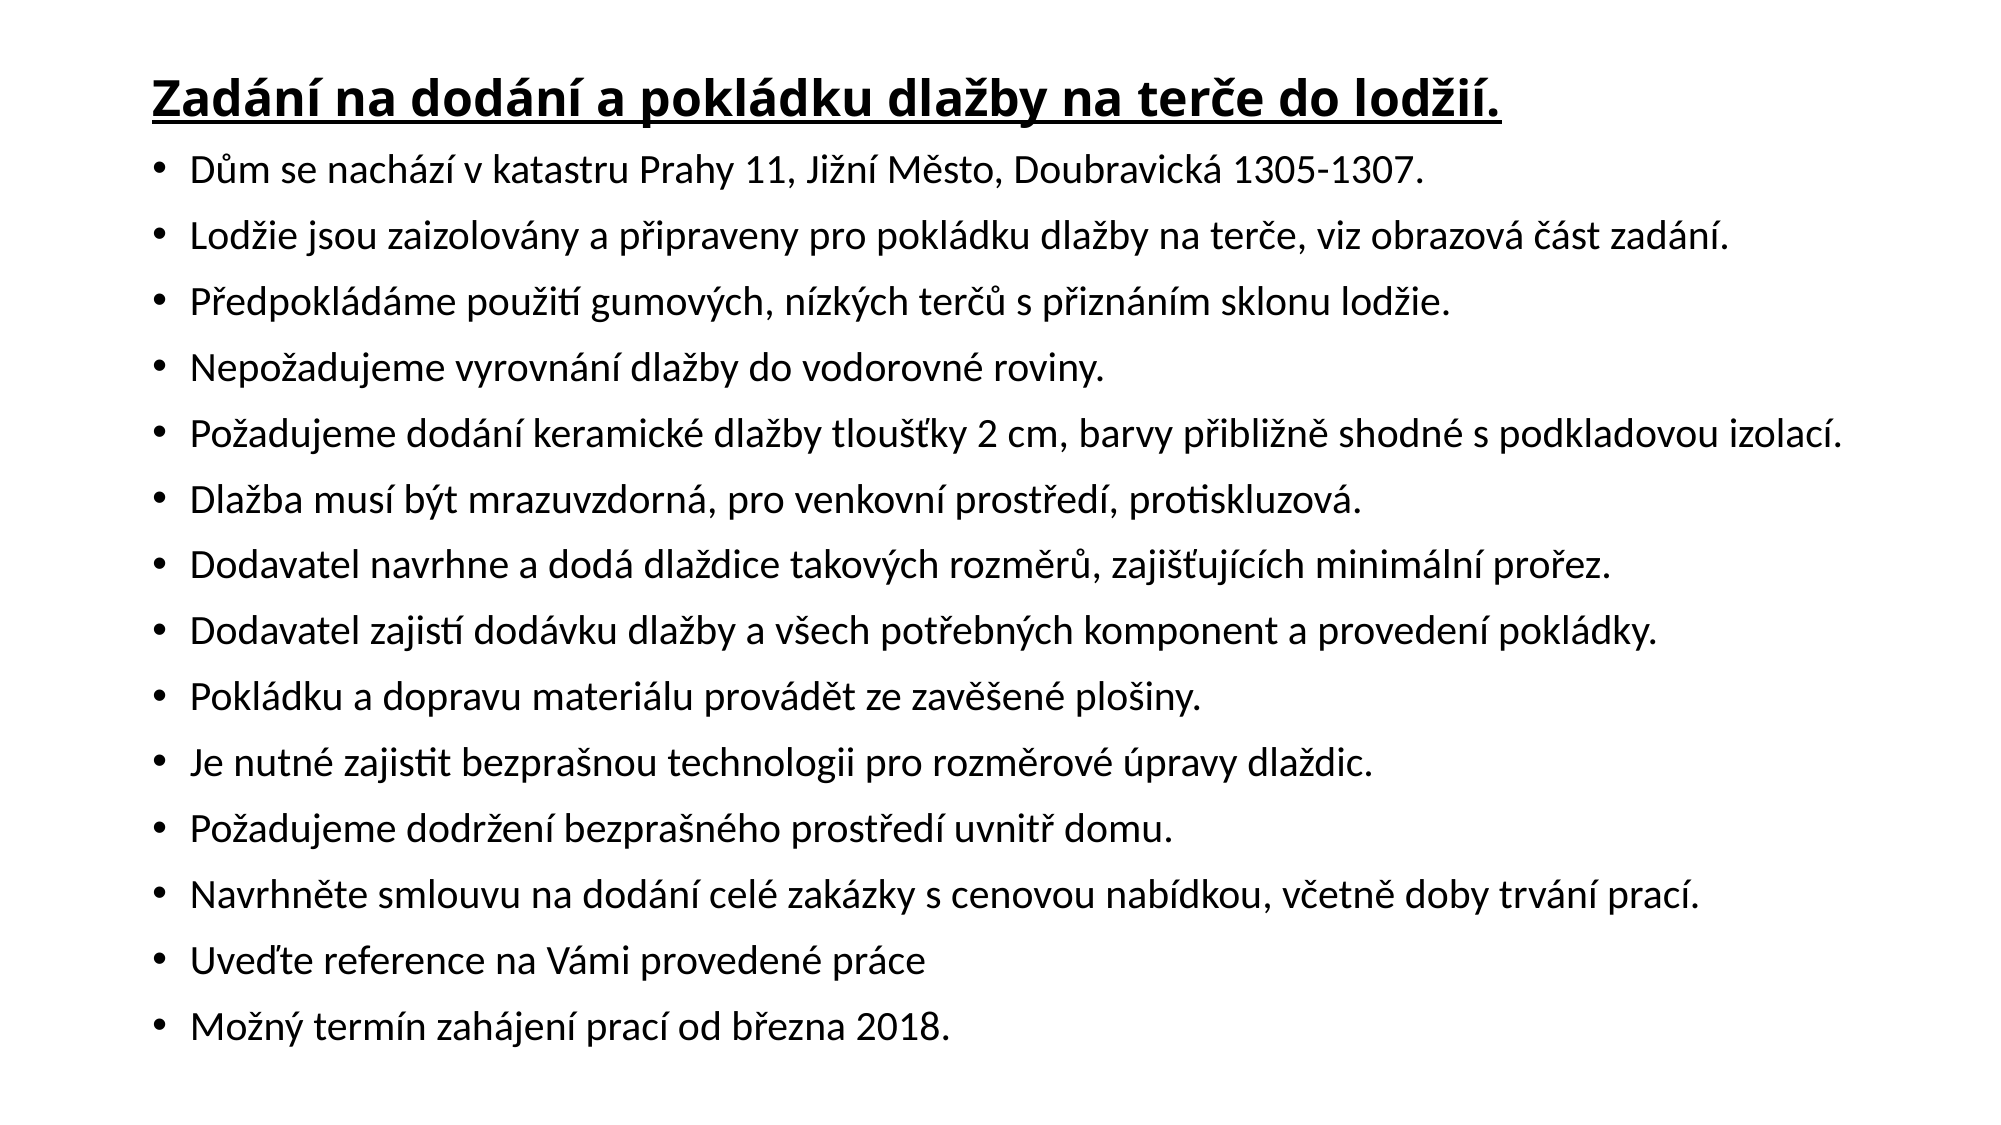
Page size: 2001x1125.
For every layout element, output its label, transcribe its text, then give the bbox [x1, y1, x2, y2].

list Dům se nachází v katastru Prahy 11, Jižní Město, Doubravická 1305-1307. Lodžie jsou zaizolovány a připraveny pro pokládku dlažby na terče, viz obrazová část zadání. Předpokládáme použití gumových, nízkých terčů s přiznáním sklonu lodžie. Nepožadujeme vyrovnání dlažby do vodorovné roviny. Požadujeme dodání keramické dlažby tloušťky 2 cm, barvy přibližně shodné s podkladovou izolací. Dlažba musí být mrazuvzdorná, pro venkovní prostředí, protiskluzová. Dodavatel navrhne a dodá dlaždice takových rozměrů, zajišťujících minimální prořez. Dodavatel zajistí dodávku dlažby a všech potřebných komponent a provedení pokládky. Pokládku a dopravu materiálu provádět ze zavěšené plošiny. Je nutné zajistit bezprašnou technologii pro rozměrové úpravy dlaždic. Požadujeme dodržení bezprašného prostředí uvnitř domu. Navrhněte smlouvu na dodání celé zakázky s cenovou nabídkou, včetně doby trvání prací. Uveďte reference na Vámi provedené práce Možný termín zahájení prací od března 2018. [137, 140, 1863, 1096]
title Zadání na dodání a pokládku dlažby na terče do lodžií. [137, 59, 1863, 140]
